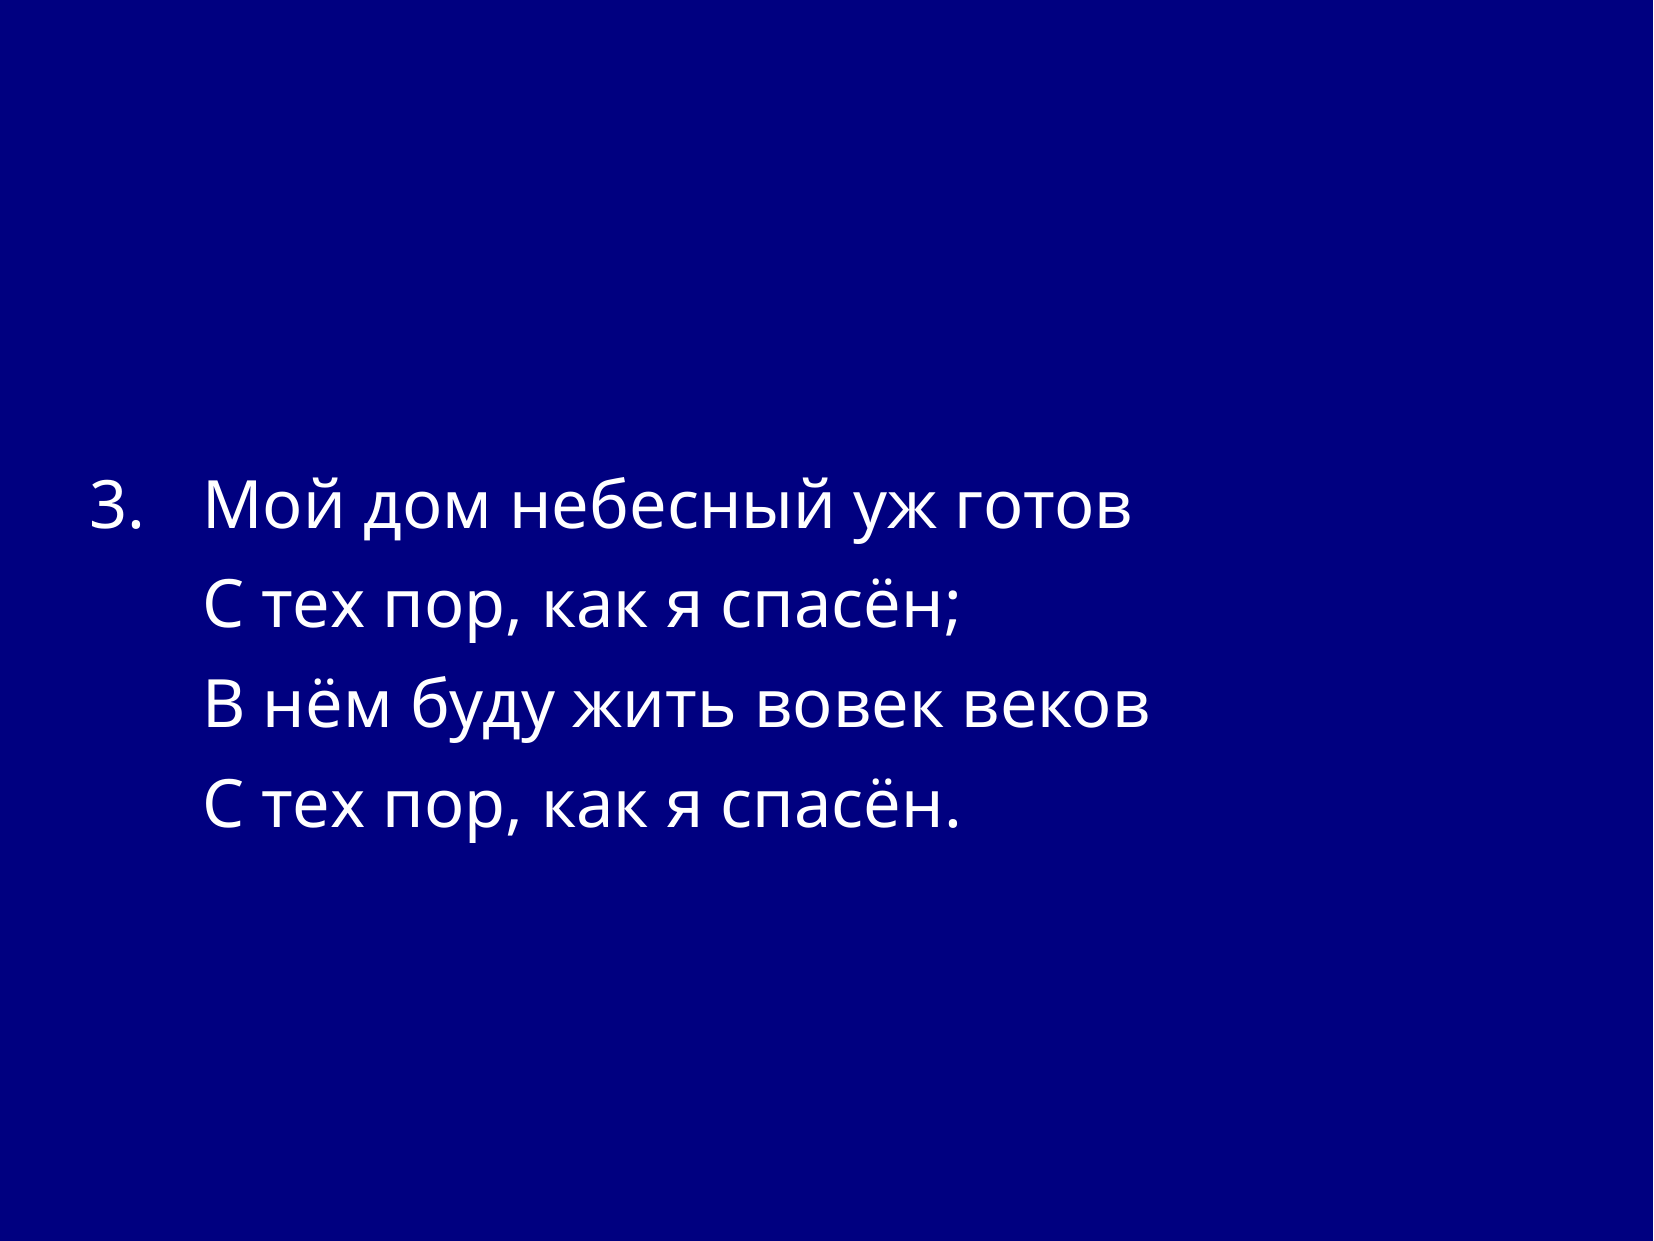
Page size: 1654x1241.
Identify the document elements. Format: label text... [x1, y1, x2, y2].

text_box 3. Мой дом небесный уж готов С тех пор, как я спасён; В нём буду жить вовек веков С тех пор, как я спасён. [75, 150, 1576, 1163]
